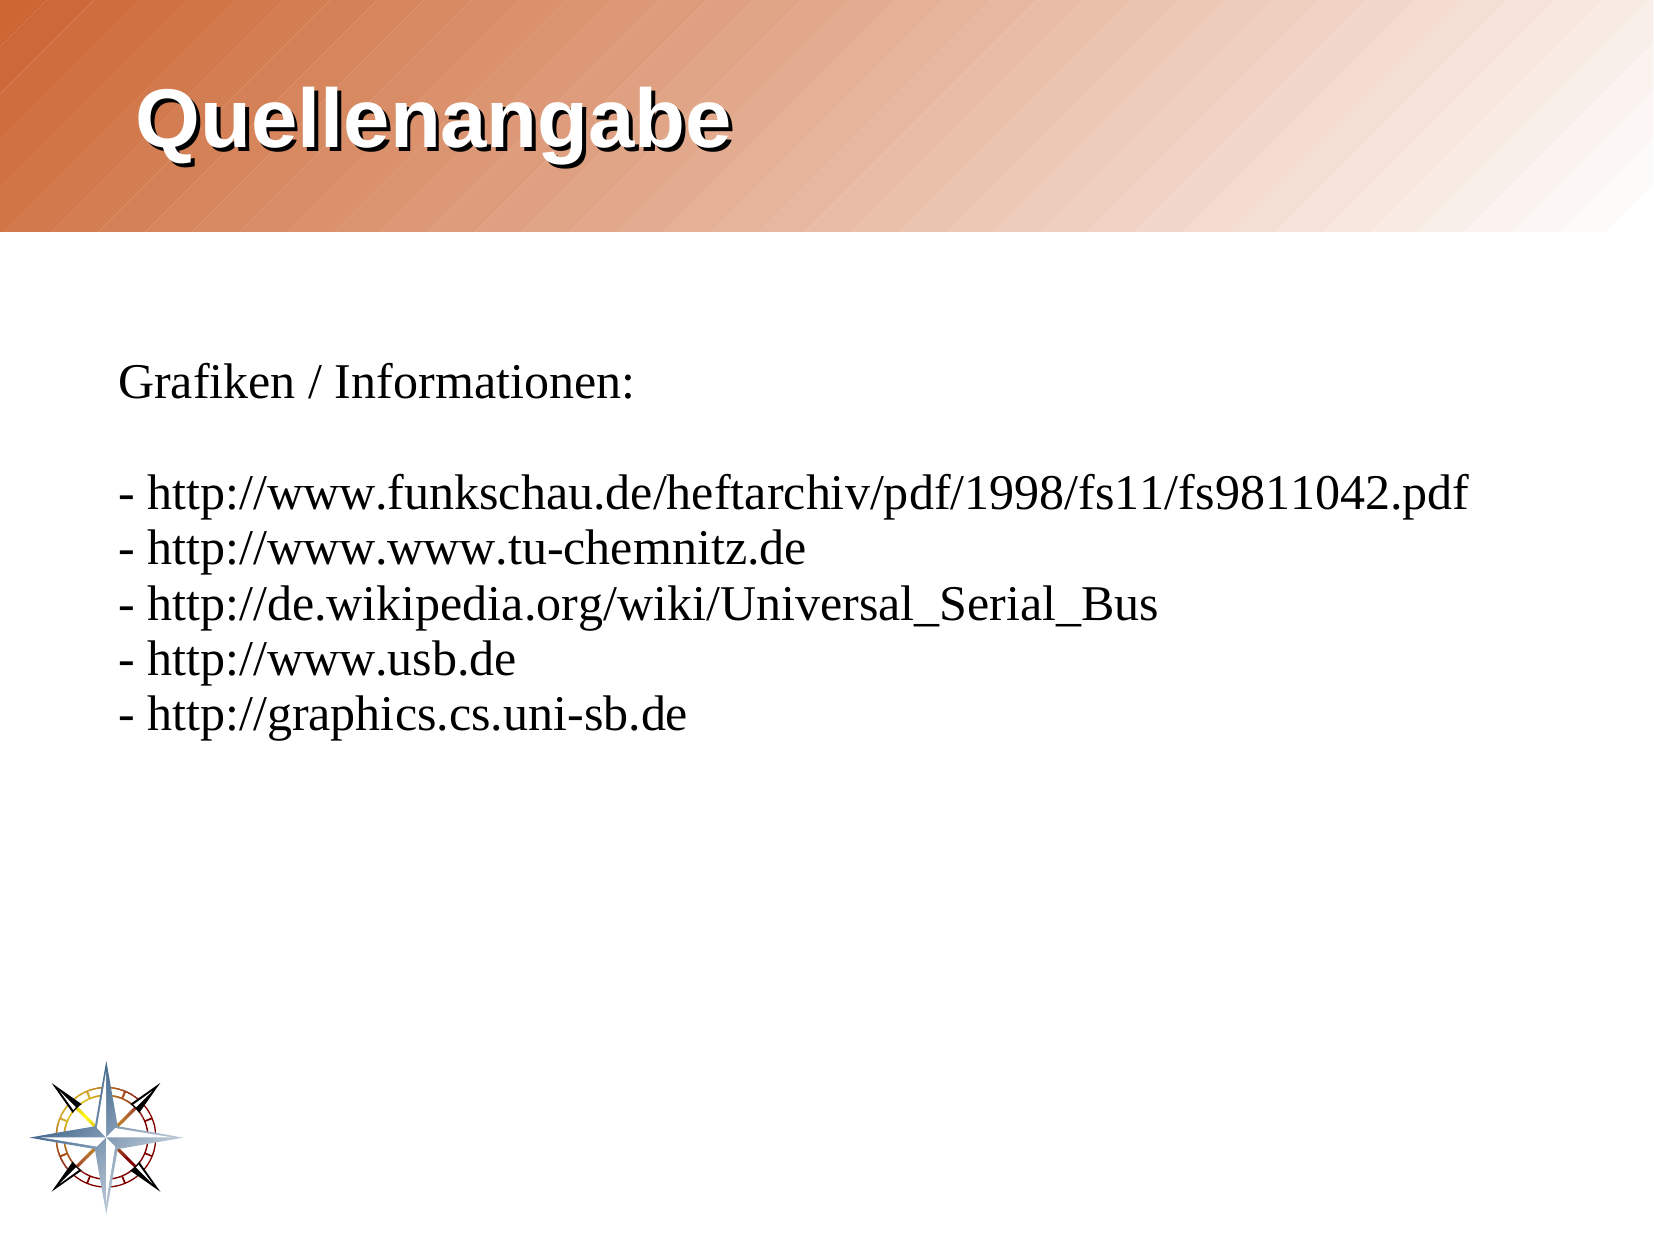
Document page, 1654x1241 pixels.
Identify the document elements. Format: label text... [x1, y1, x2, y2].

title Quellenangabe [135, 0, 1422, 238]
text_box Grafiken / Informationen: - http://www.funkschau.de/heftarchiv/pdf/1998/fs11/fs9811042.pdf - http://www.www.tu-chemnitz.de - http://de.wikipedia.org/wiki/Universal_Serial_Bus - http://www.usb.de - http://graphics.cs.uni-sb.de [118, 354, 1492, 768]
